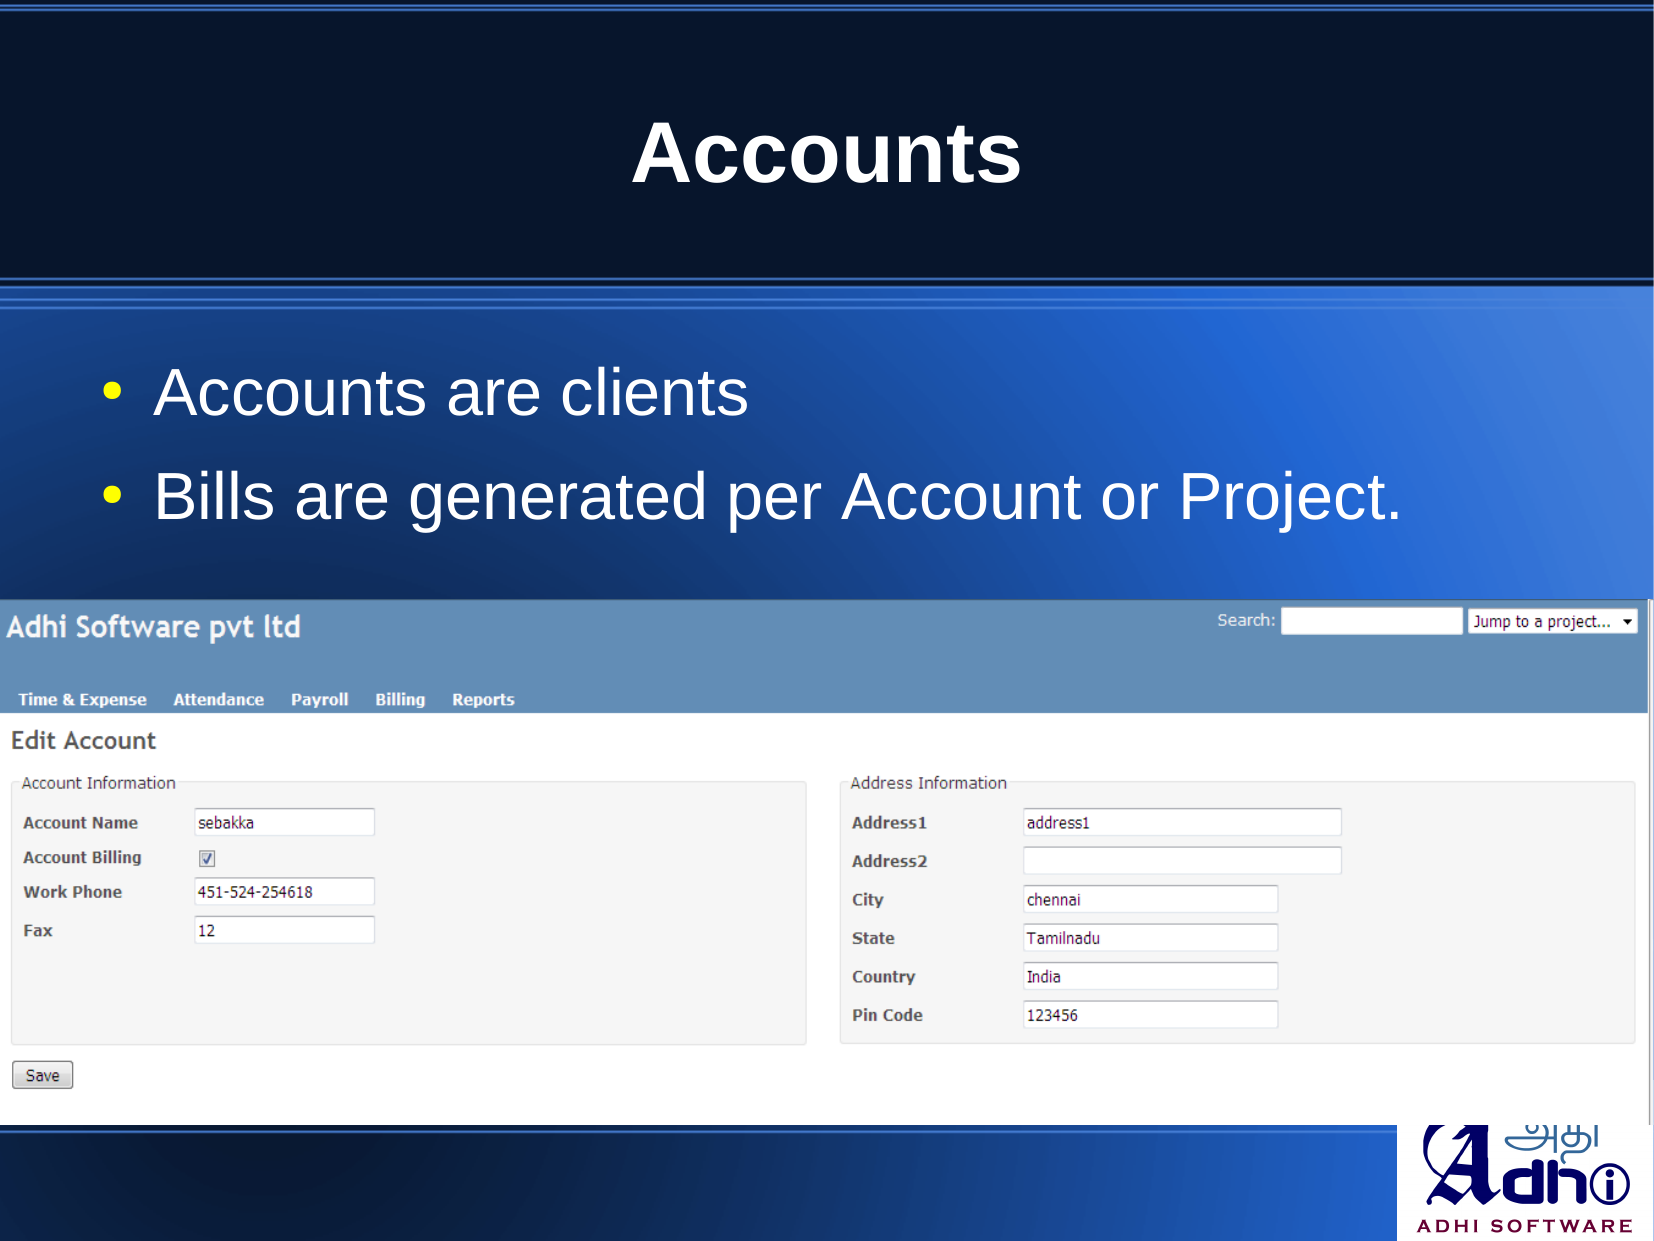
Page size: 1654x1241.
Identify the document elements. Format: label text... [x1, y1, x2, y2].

picture [0, 0, 1654, 1241]
list Accounts are clients Bills are generated per Account or Project. [82, 355, 1571, 599]
title Accounts [82, 56, 1571, 250]
